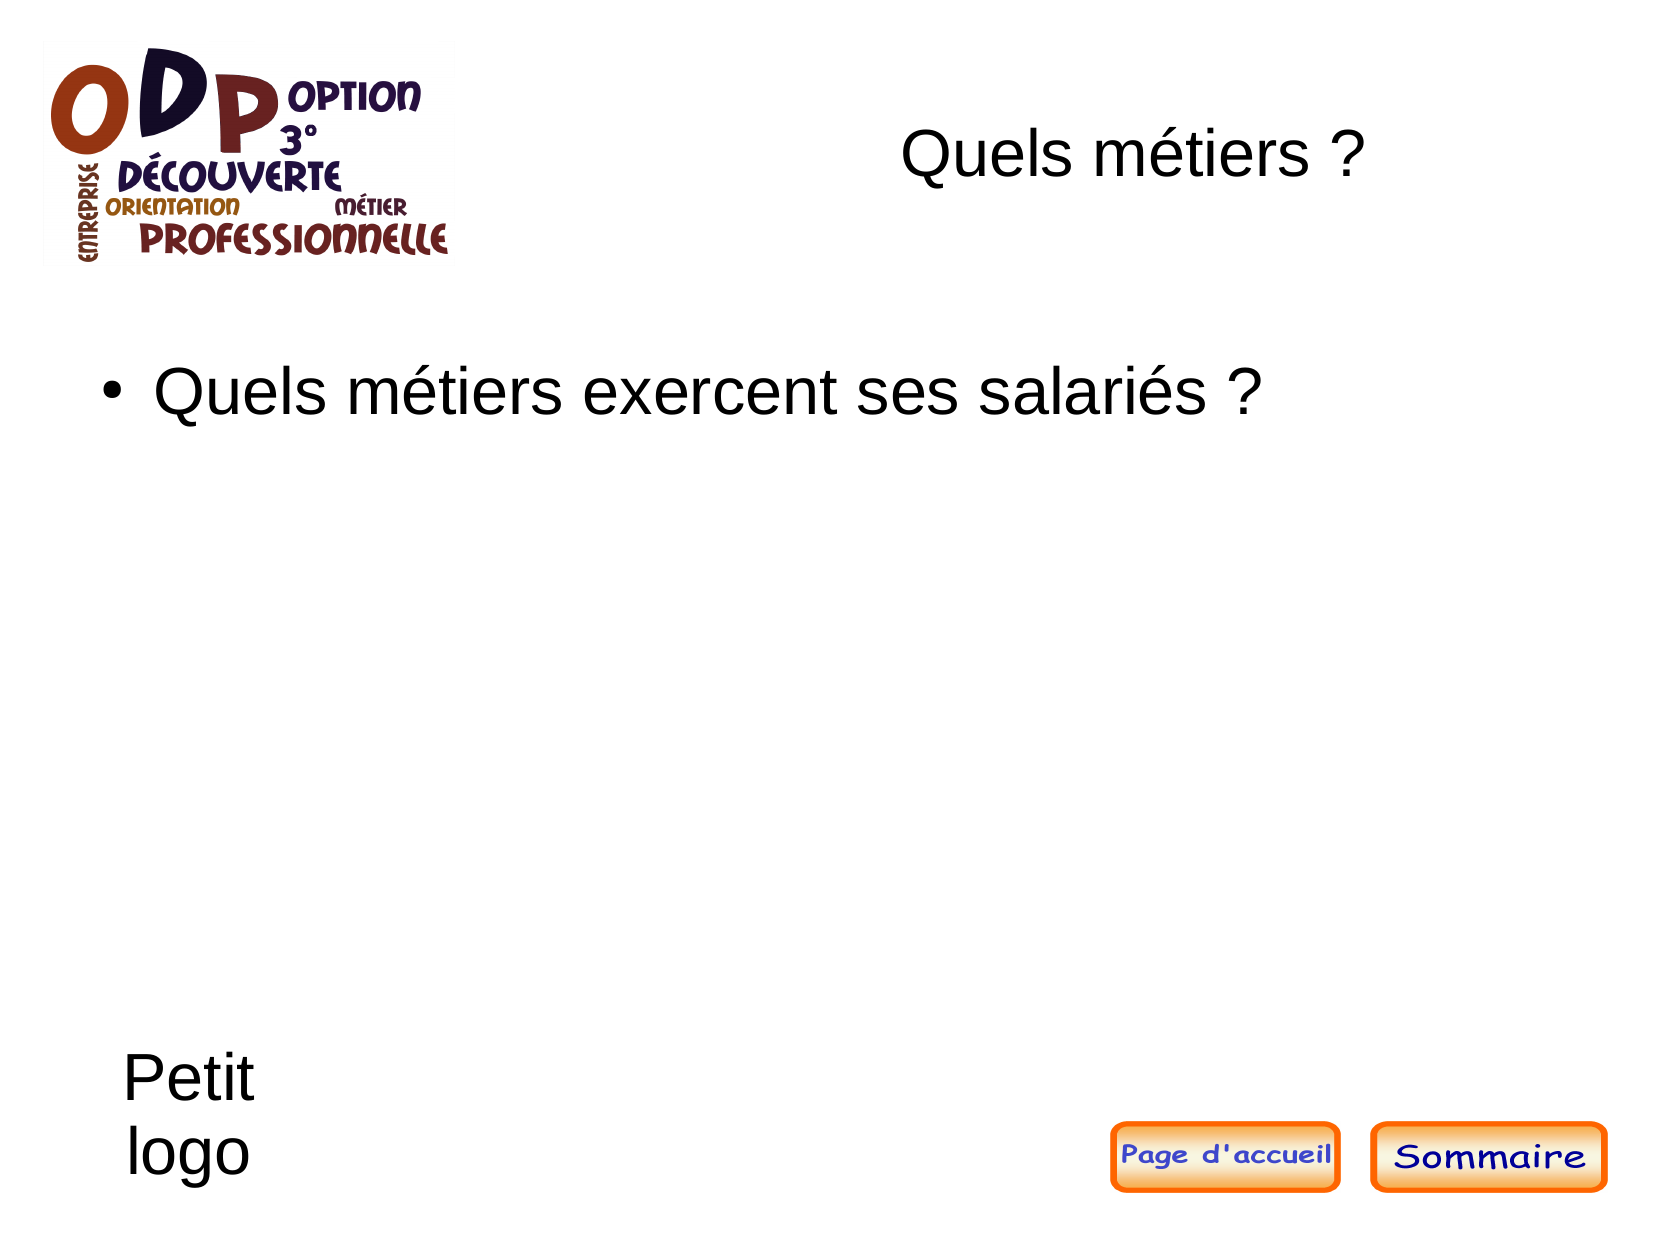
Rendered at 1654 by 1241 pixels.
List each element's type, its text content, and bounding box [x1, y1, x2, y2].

title Quels métiers ? [637, 49, 1630, 257]
picture [1110, 1121, 1341, 1193]
text_box Petit logo [82, 1039, 296, 1190]
picture [1370, 1121, 1608, 1193]
list Quels métiers exercent ses salariés ? [82, 354, 1571, 1109]
picture [43, 41, 455, 266]
